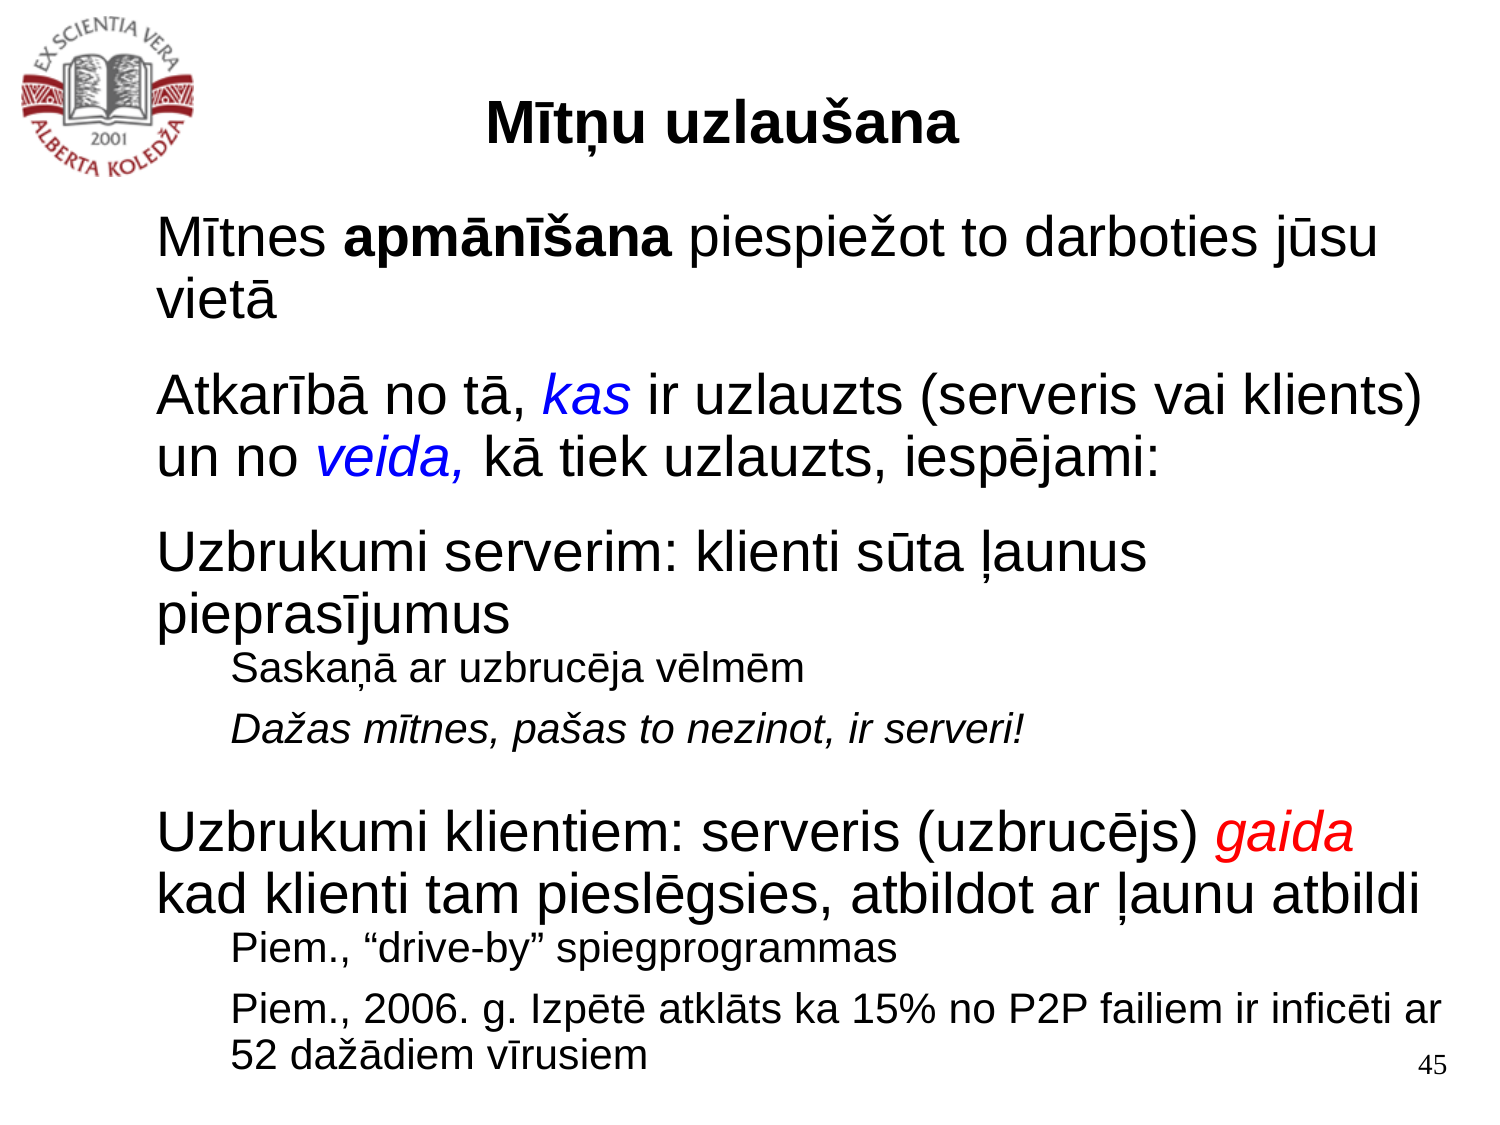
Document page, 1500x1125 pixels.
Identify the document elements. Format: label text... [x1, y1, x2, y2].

picture [21, 16, 194, 177]
title Mītņu uzlaušana [50, 62, 1374, 175]
list Mītnes apmānīšana piespiežot to darboties jūsu vietā Atkarībā no tā, kas ir uzlauzts (serveris vai klients) un no veida, kā tiek uzlauzts, iespējami: Uzbrukumi serverim: klienti sūta ļaunus pieprasījumus Saskaņā ar uzbrucēja vēlmēm Dažas mītnes, pašas to nezinot, ir serveri! Uzbrukumi klientiem: serveris (uzbrucējs) gaida kad klienti tam pieslēgsies, atbildot ar ļaunu atbildi Piem., “drive-by” spiegprogrammas Piem., 2006. g. Izpētē atklāts ka 15% no P2P failiem ir inficēti ar 52 dažādiem vīrusiem [74, 200, 1463, 1101]
